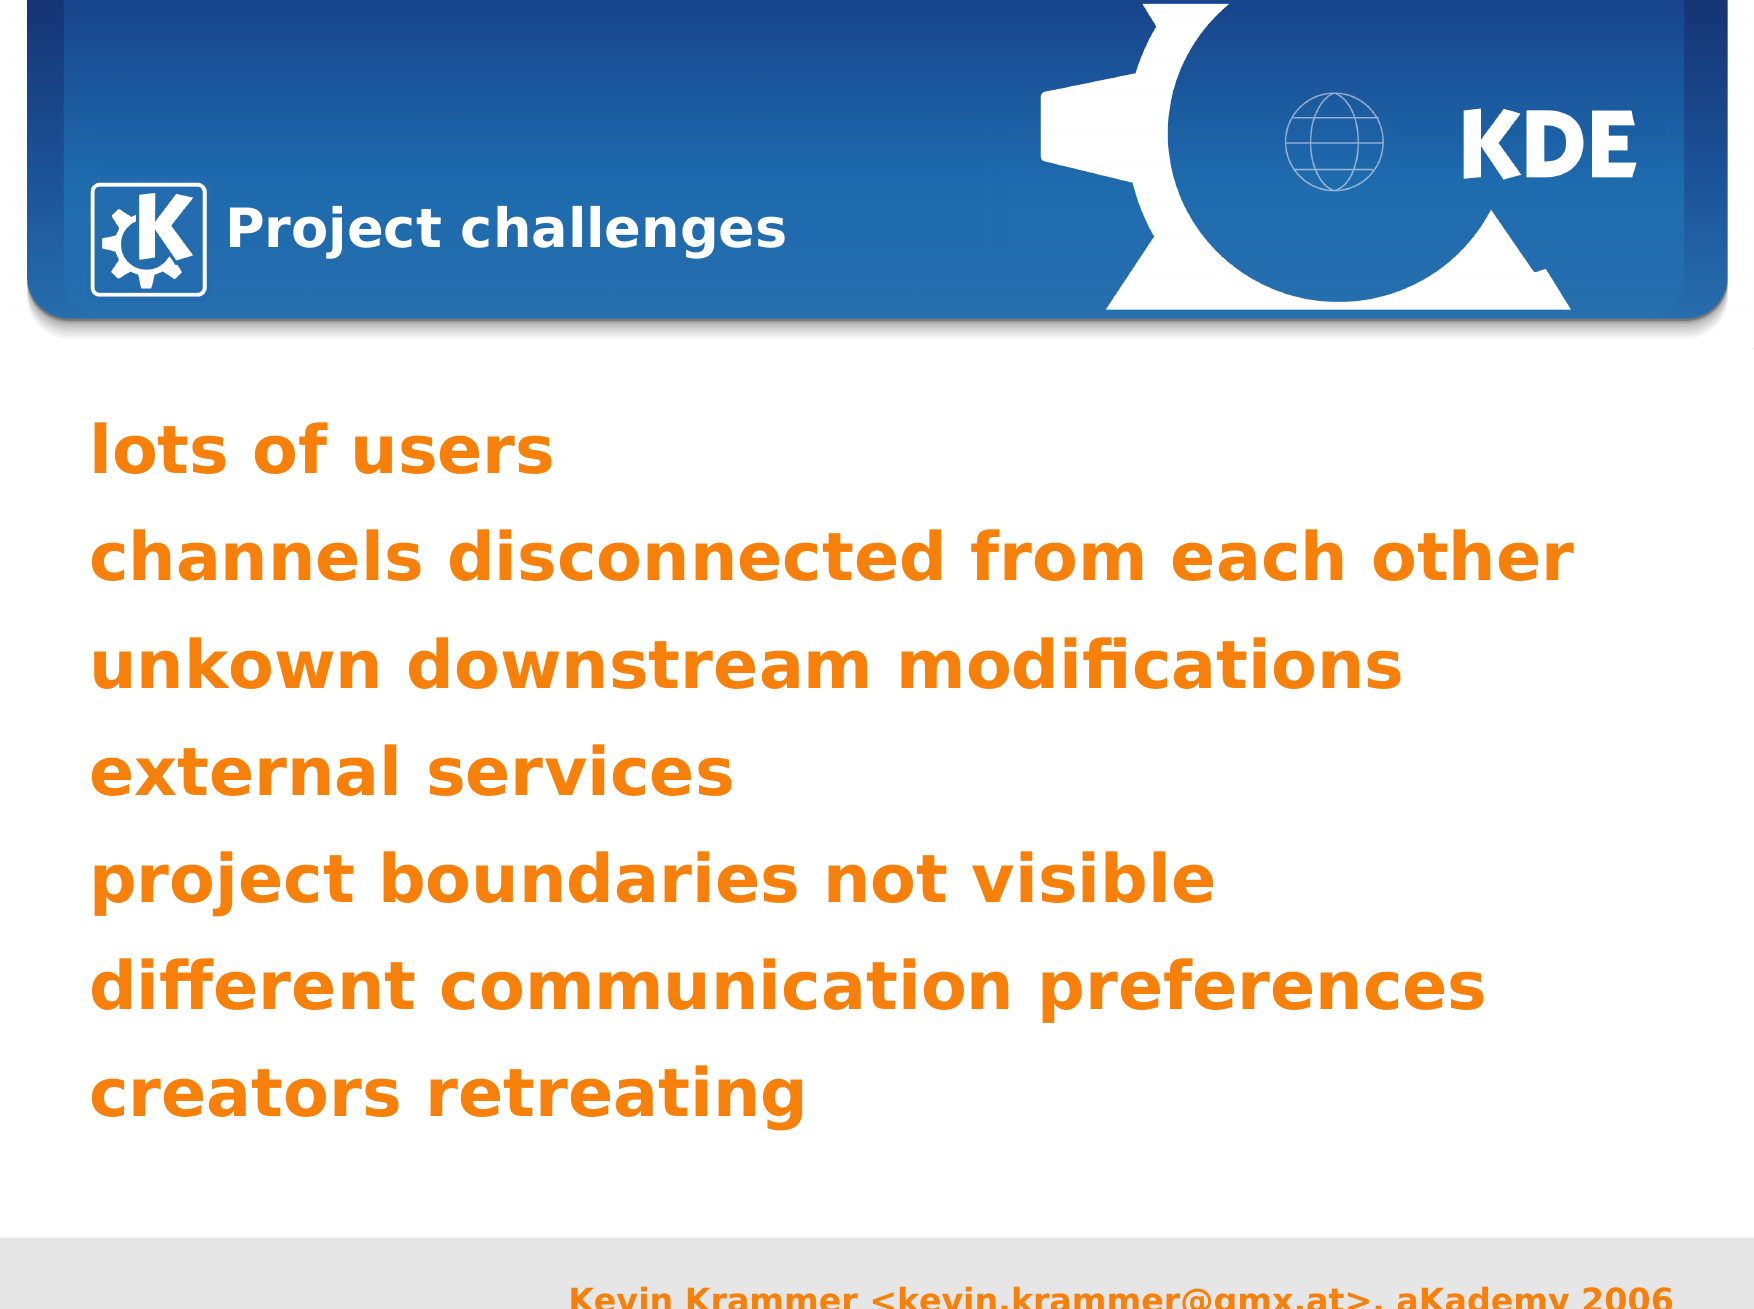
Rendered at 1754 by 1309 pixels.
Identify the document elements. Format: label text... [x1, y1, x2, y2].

picture [0, 0, 1754, 349]
list lots of users channels disconnected from each other unkown downstream modifications external services project boundaries not visible different communication preferences creators retreating [71, 411, 1651, 1148]
title Project challenges [225, 194, 1126, 264]
